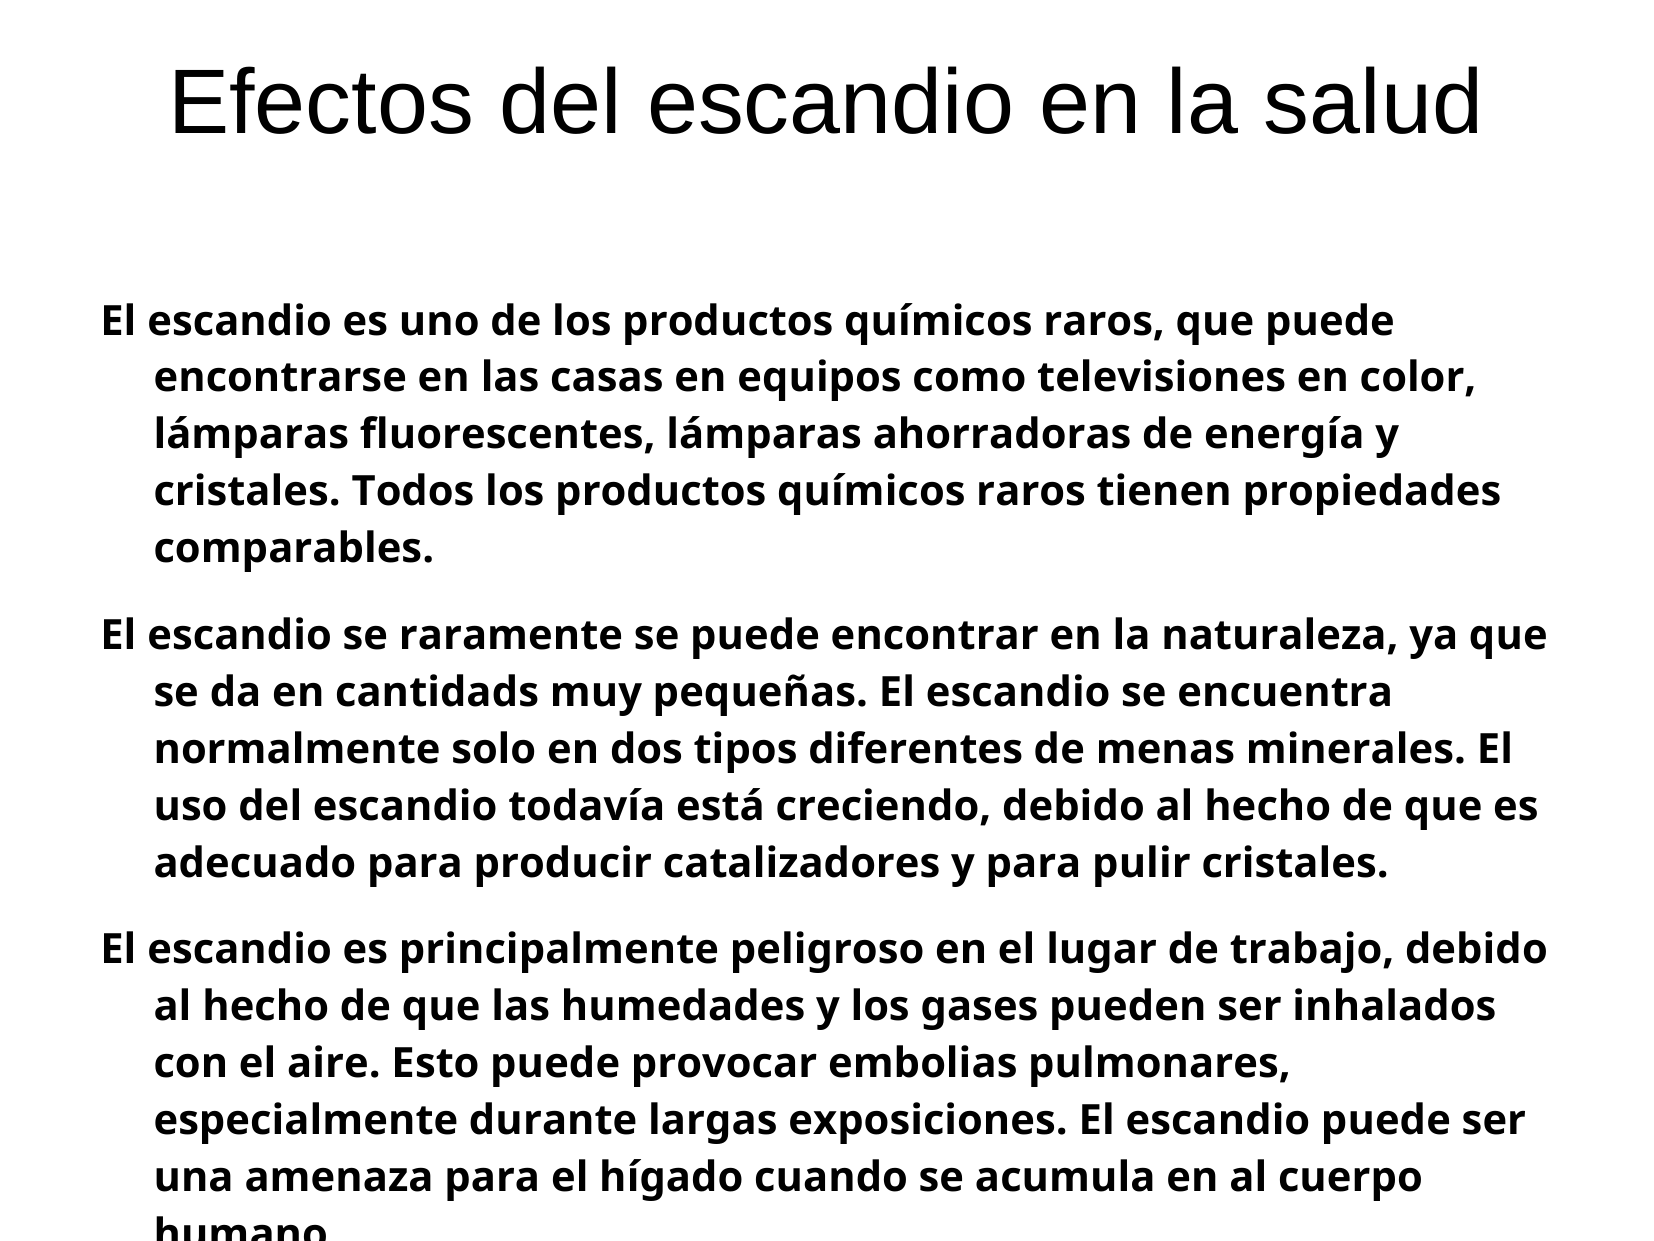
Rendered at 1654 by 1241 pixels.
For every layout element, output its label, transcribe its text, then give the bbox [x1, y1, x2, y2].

title Efectos del escandio en la salud [82, 49, 1571, 257]
list El escandio es uno de los productos químicos raros, que puede encontrarse en las casas en equipos como televisiones en color, lámparas fluorescentes, lámparas ahorradoras de energía y cristales. Todos los productos químicos raros tienen propiedades comparables. El escandio se raramente se puede encontrar en la naturaleza, ya que se da en cantidads muy pequeñas. El escandio se encuentra normalmente solo en dos tipos diferentes de menas minerales. El uso del escandio todavía está creciendo, debido al hecho de que es adecuado para producir catalizadores y para pulir cristales. El escandio es principalmente peligroso en el lugar de trabajo, debido al hecho de que las humedades y los gases pueden ser inhalados con el aire. Esto puede provocar embolias pulmonares, especialmente durante largas exposiciones. El escandio puede ser una amenaza para el hígado cuando se acumula en al cuerpo humano. [82, 290, 1571, 1165]
